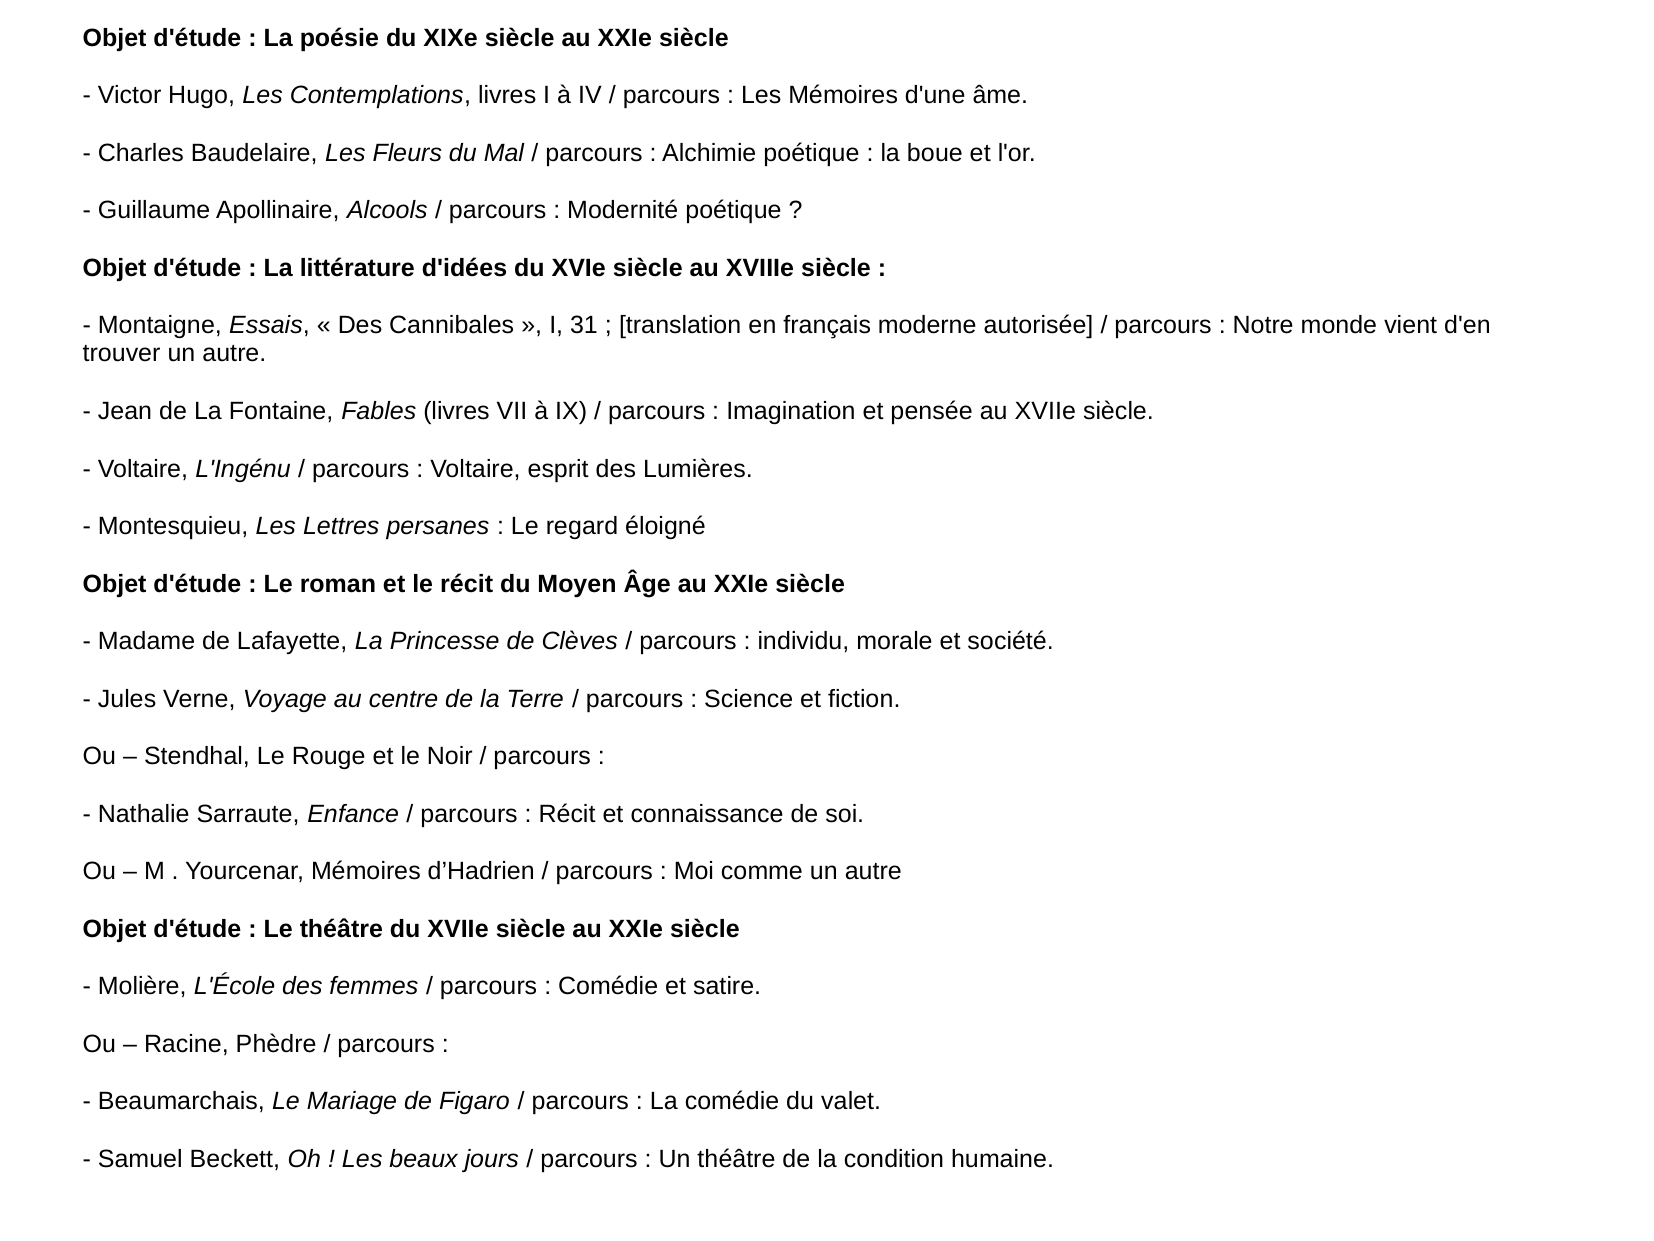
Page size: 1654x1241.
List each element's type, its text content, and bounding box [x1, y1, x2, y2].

list Objet d'étude : La poésie du XIXe siècle au XXIe siècle - Victor Hugo, Les Contemplations, livres I à IV / parcours : Les Mémoires d'une âme. - Charles Baudelaire, Les Fleurs du Mal / parcours : Alchimie poétique : la boue et l'or. - Guillaume Apollinaire, Alcools / parcours : Modernité poétique ? Objet d'étude : La littérature d'idées du XVIe siècle au XVIIIe siècle : - Montaigne, Essais, « Des Cannibales », I, 31 ; [translation en français moderne autorisée] / parcours : Notre monde vient d'en trouver un autre. - Jean de La Fontaine, Fables (livres VII à IX) / parcours : Imagination et pensée au XVIIe siècle. - Voltaire, L'Ingénu / parcours : Voltaire, esprit des Lumières. - Montesquieu, Les Lettres persanes : Le regard éloigné Objet d'étude : Le roman et le récit du Moyen Âge au XXIe siècle - Madame de Lafayette, La Princesse de Clèves / parcours : individu, morale et société. - Jules Verne, Voyage au centre de la Terre / parcours : Science et fiction. Ou – Stendhal, Le Rouge et le Noir / parcours : - Nathalie Sarraute, Enfance / parcours : Récit et connaissance de soi. Ou – M . Yourcenar, Mémoires d’Hadrien / parcours : Moi comme un autre Objet d'étude : Le théâtre du XVIIe siècle au XXIe siècle - Molière, L'École des femmes / parcours : Comédie et satire. Ou – Racine, Phèdre / parcours : - Beaumarchais, Le Mariage de Figaro / parcours : La comédie du valet. - Samuel Beckett, Oh ! Les beaux jours / parcours : Un théâtre de la condition humaine. [82, 23, 1571, 1205]
